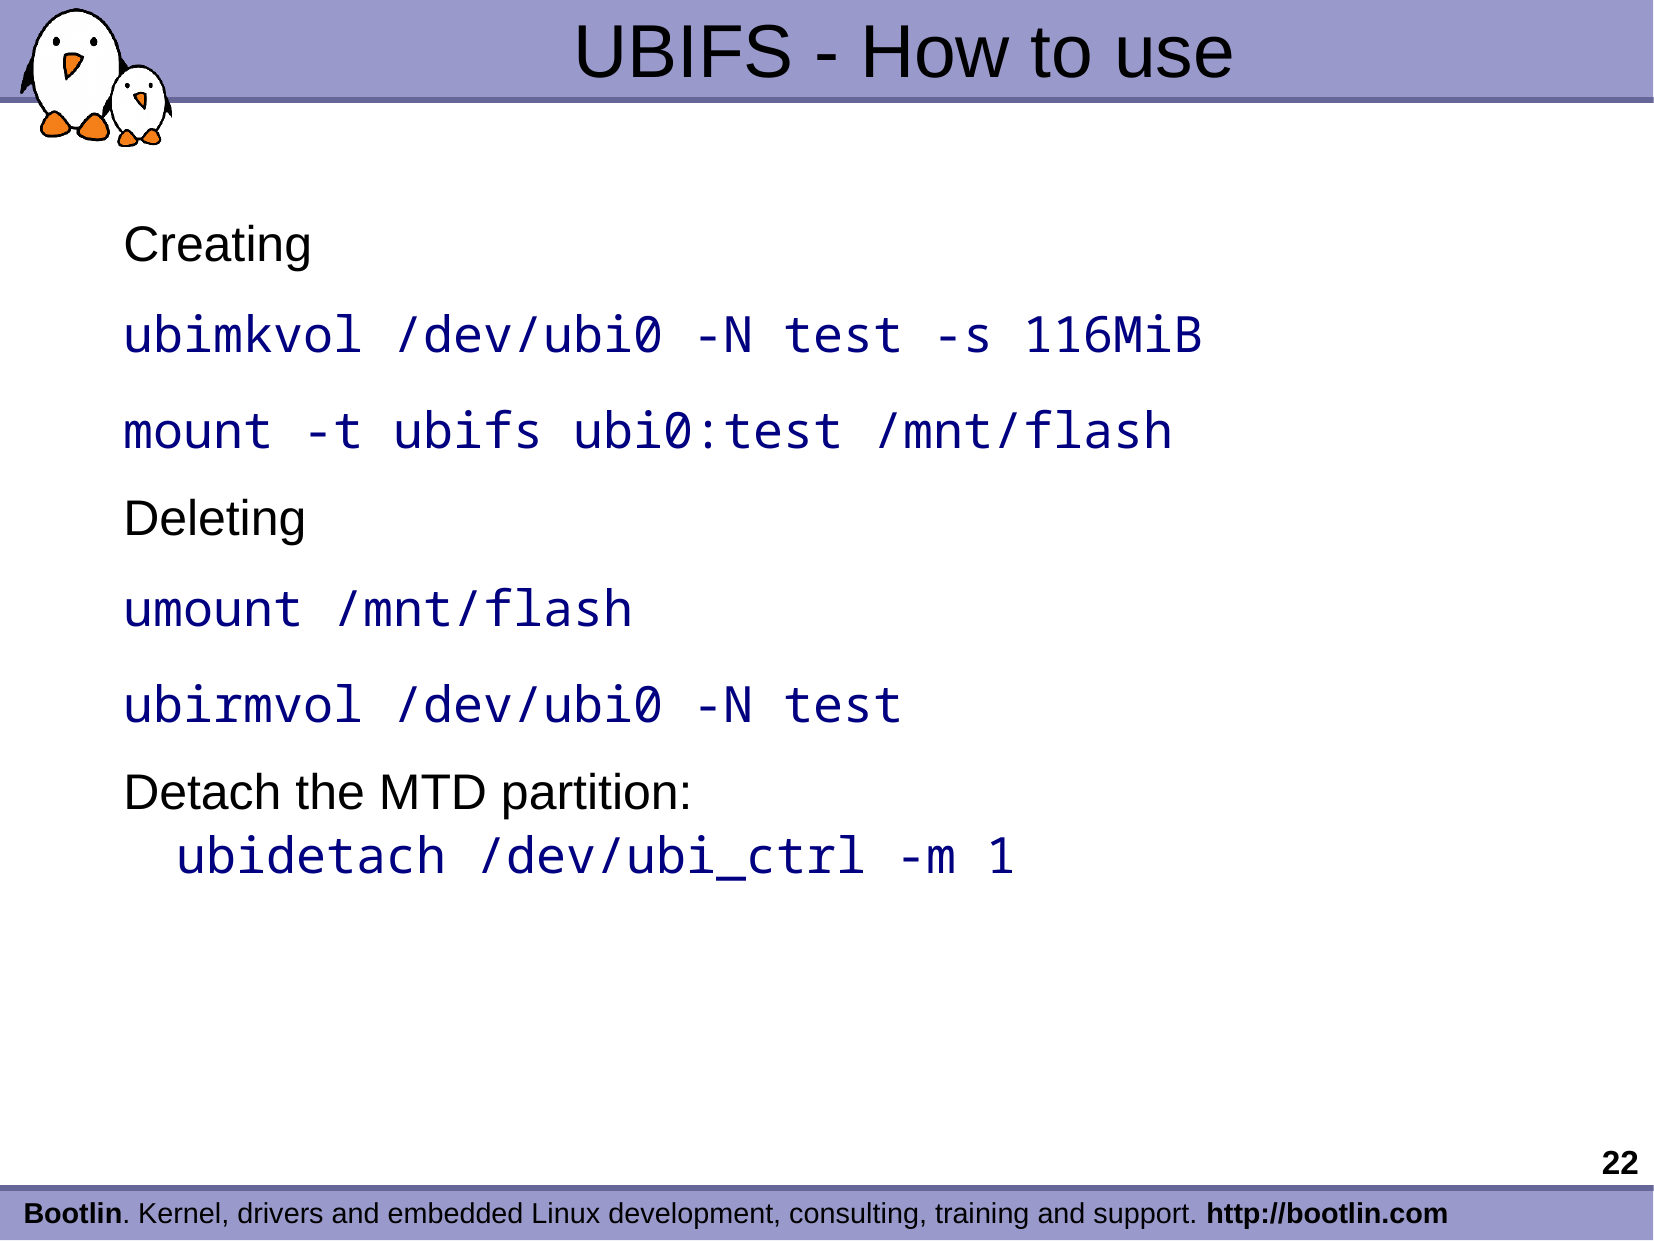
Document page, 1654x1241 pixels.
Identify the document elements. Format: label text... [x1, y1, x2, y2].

title UBIFS - How to use [178, 5, 1631, 97]
picture [20, 8, 172, 147]
list Creating ubimkvol /dev/ubi0 -N test -s 116MiB mount -t ubifs ubi0:test /mnt/flash Deleting umount /mnt/flash ubirmvol /dev/ubi0 -N test Detach the MTD partition: ubidetach /dev/ubi_ctrl -m 1 [105, 216, 1518, 1066]
